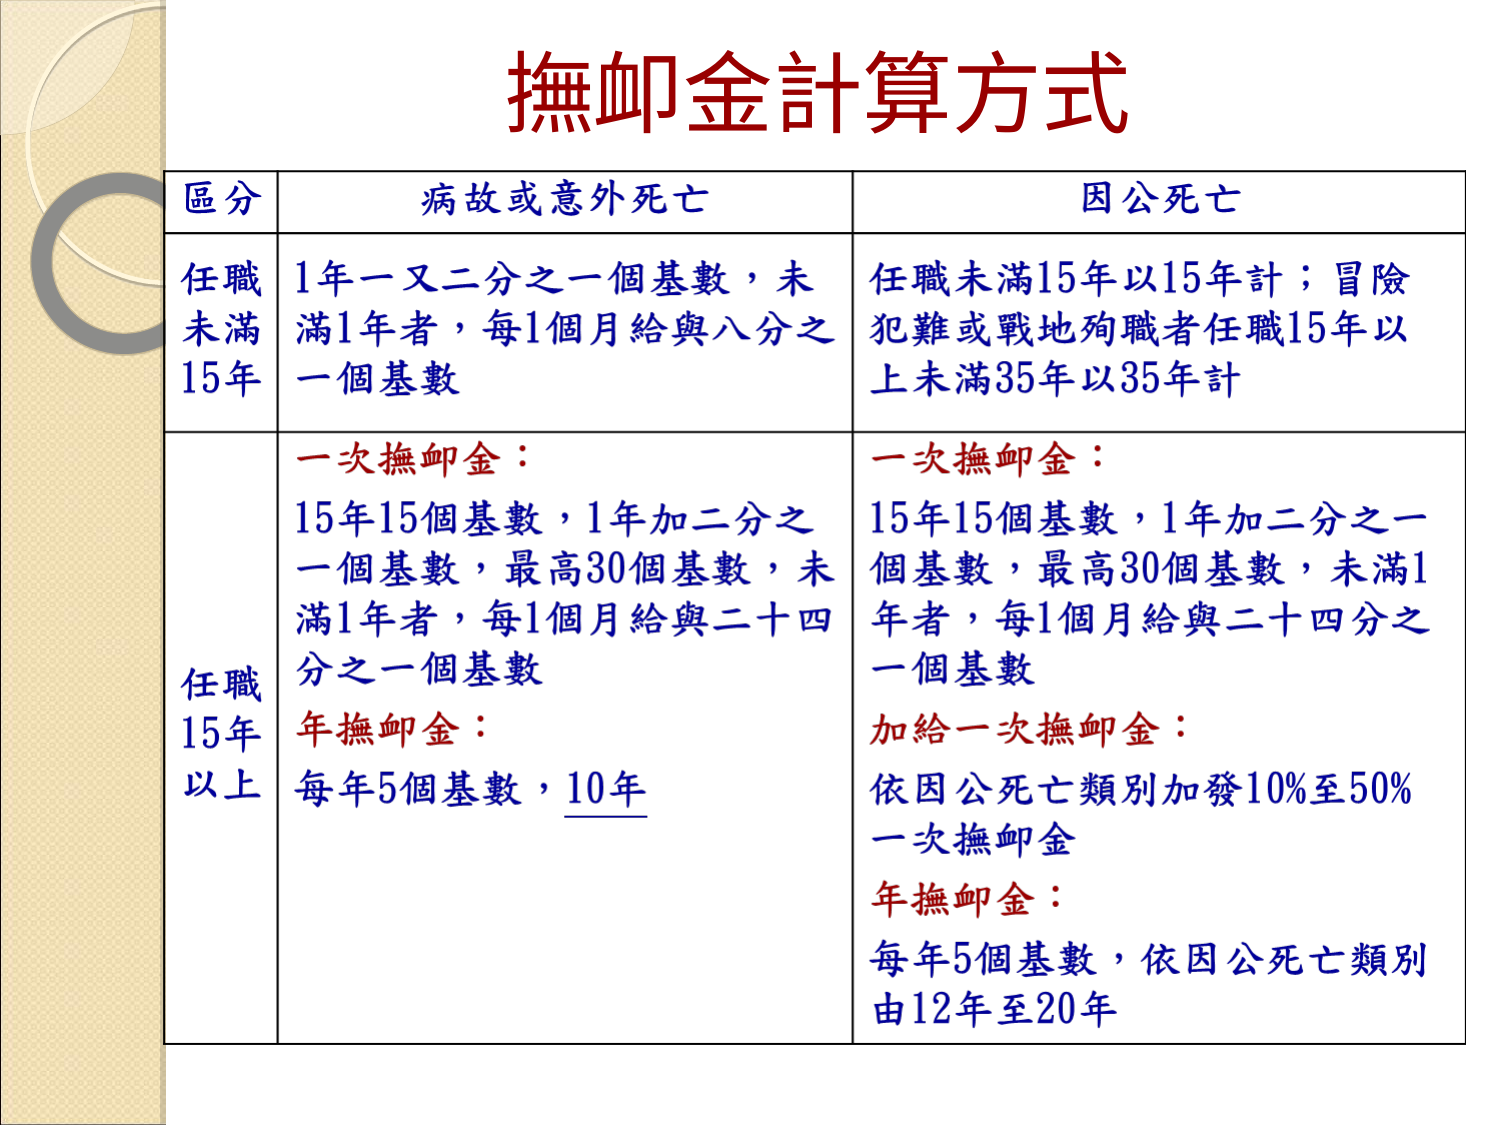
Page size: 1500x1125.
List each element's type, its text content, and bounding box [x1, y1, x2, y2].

picture [154, 164, 1466, 1106]
title 撫卹金計算方式 [210, 16, 1426, 164]
